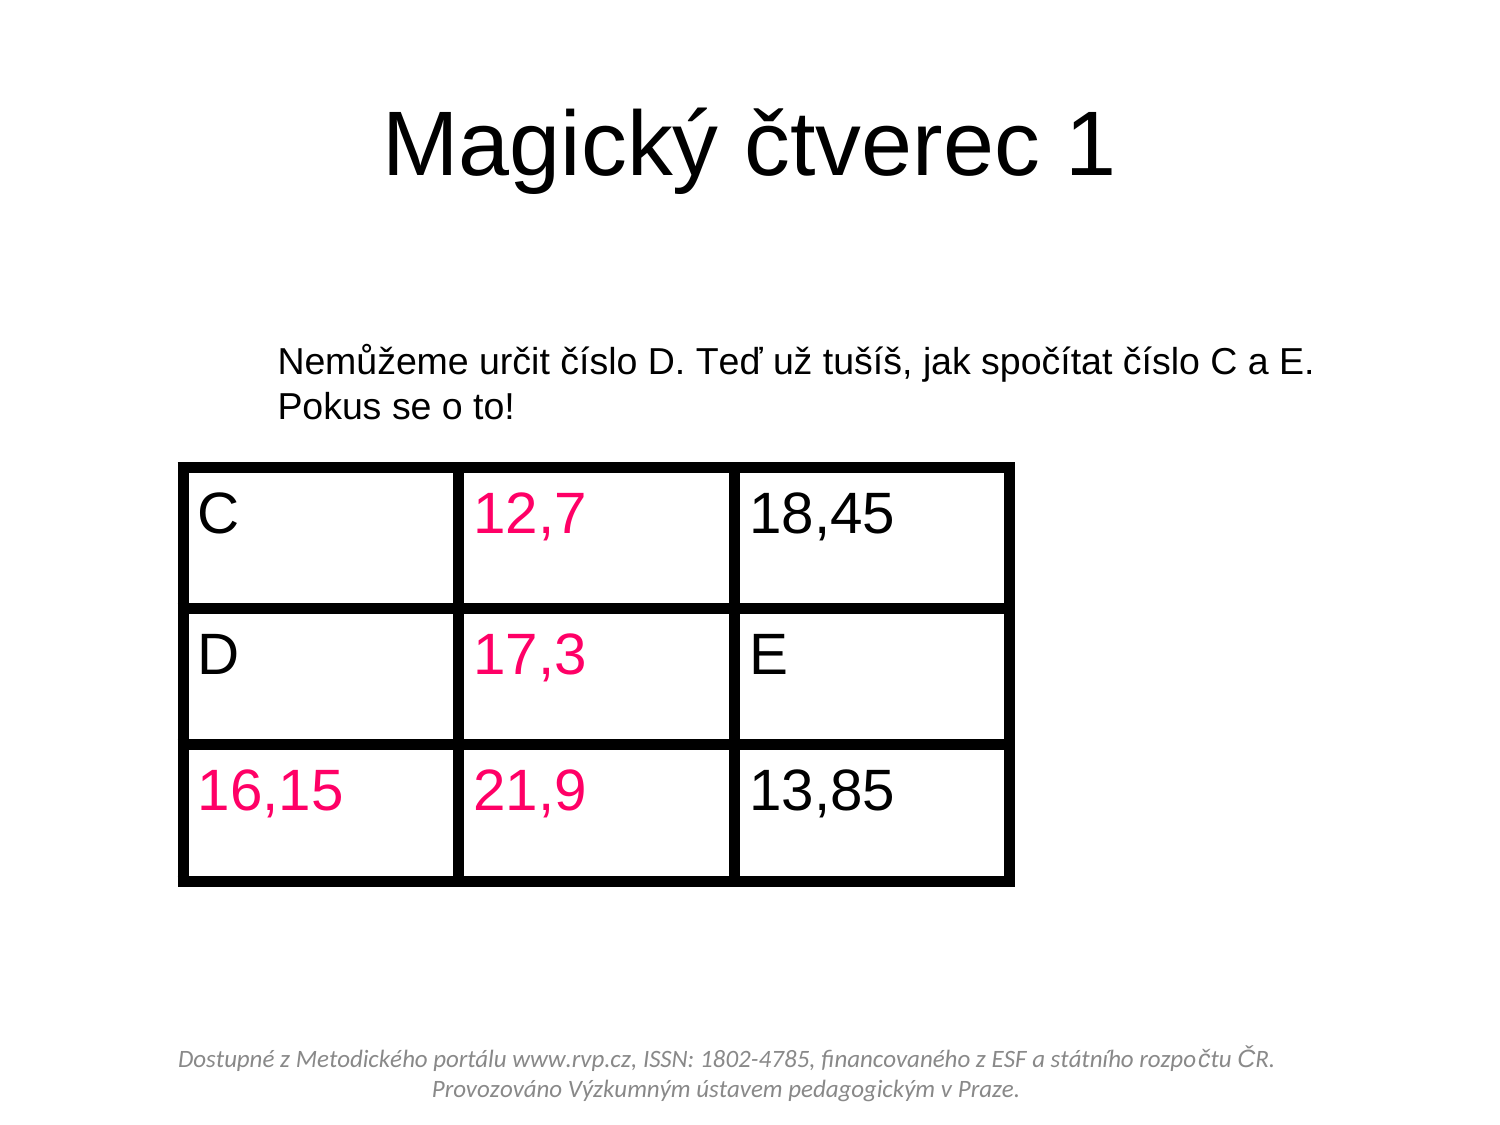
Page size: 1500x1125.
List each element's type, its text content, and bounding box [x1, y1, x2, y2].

table_cell D [189, 614, 453, 739]
text_box Nemůžeme určit číslo D. Teď už tušíš, jak spočítat číslo C a E. Pokus se o to! [262, 329, 1331, 435]
table_cell 21,9 [464, 750, 729, 876]
table_header C [189, 473, 453, 603]
table_cell E [740, 614, 1004, 739]
table_header 12,7 [464, 473, 729, 603]
text_box Magický čtverec 1 [75, 45, 1426, 233]
table_cell 17,3 [464, 614, 729, 739]
table_cell 16,15 [189, 750, 453, 876]
table_cell 13,85 [740, 750, 1004, 876]
table_header 18,45 [740, 473, 1004, 603]
text_box Dostupné z Metodického portálu www.rvp.cz, ISSN: 1802-4785, financovaného z ESF a státního rozpočtu ČR. Provozováno Výzkumným ústavem pedagogickým v Praze. [105, 1042, 1348, 1103]
